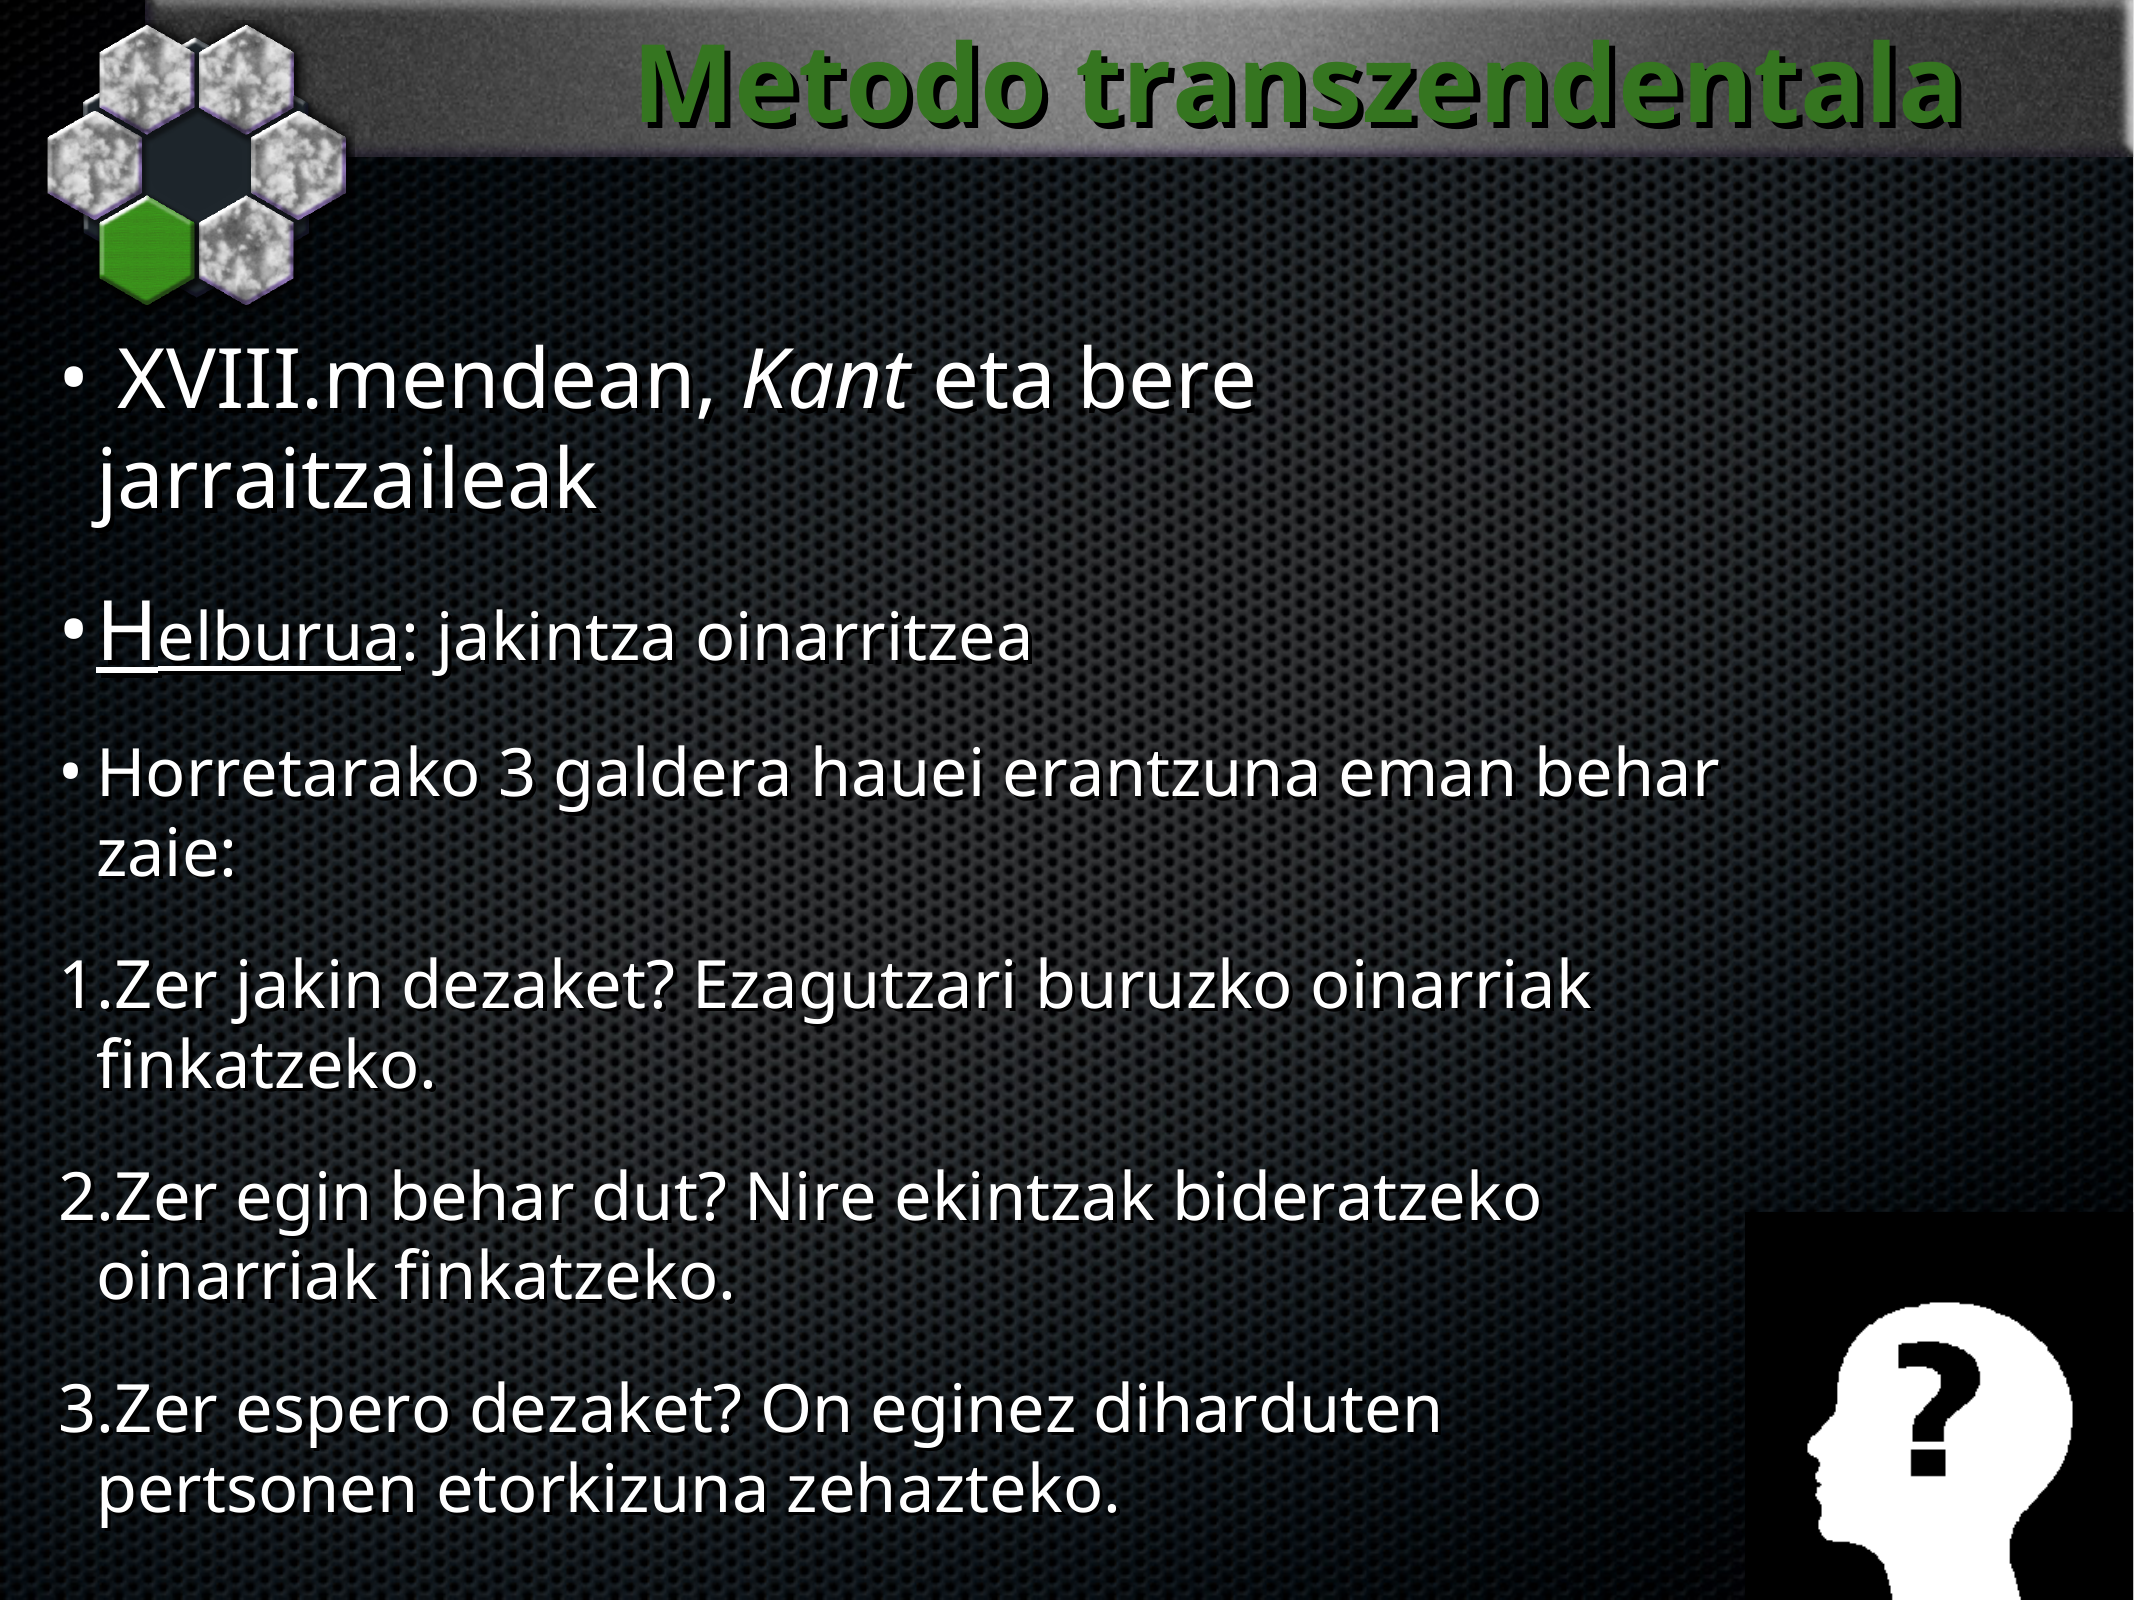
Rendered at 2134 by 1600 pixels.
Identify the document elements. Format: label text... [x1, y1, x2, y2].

text_box XVIII.mendean, Kant eta bere jarraitzaileak Helburua: jakintza oinarritzea Horretarako 3 galdera hauei erantzuna eman behar zaie: Zer jakin dezaket? Ezagutzari buruzko oinarriak finkatzeko. Zer egin behar dut? Nire ekintzak bideratzeko oinarriak finkatzeko. Zer espero dezaket? On eginez diharduten pertsonen etorkizuna zehazteko. [58, 325, 1725, 1170]
picture [0, 0, 2134, 1600]
text_box Metodo transzendentala [464, 13, 2134, 144]
